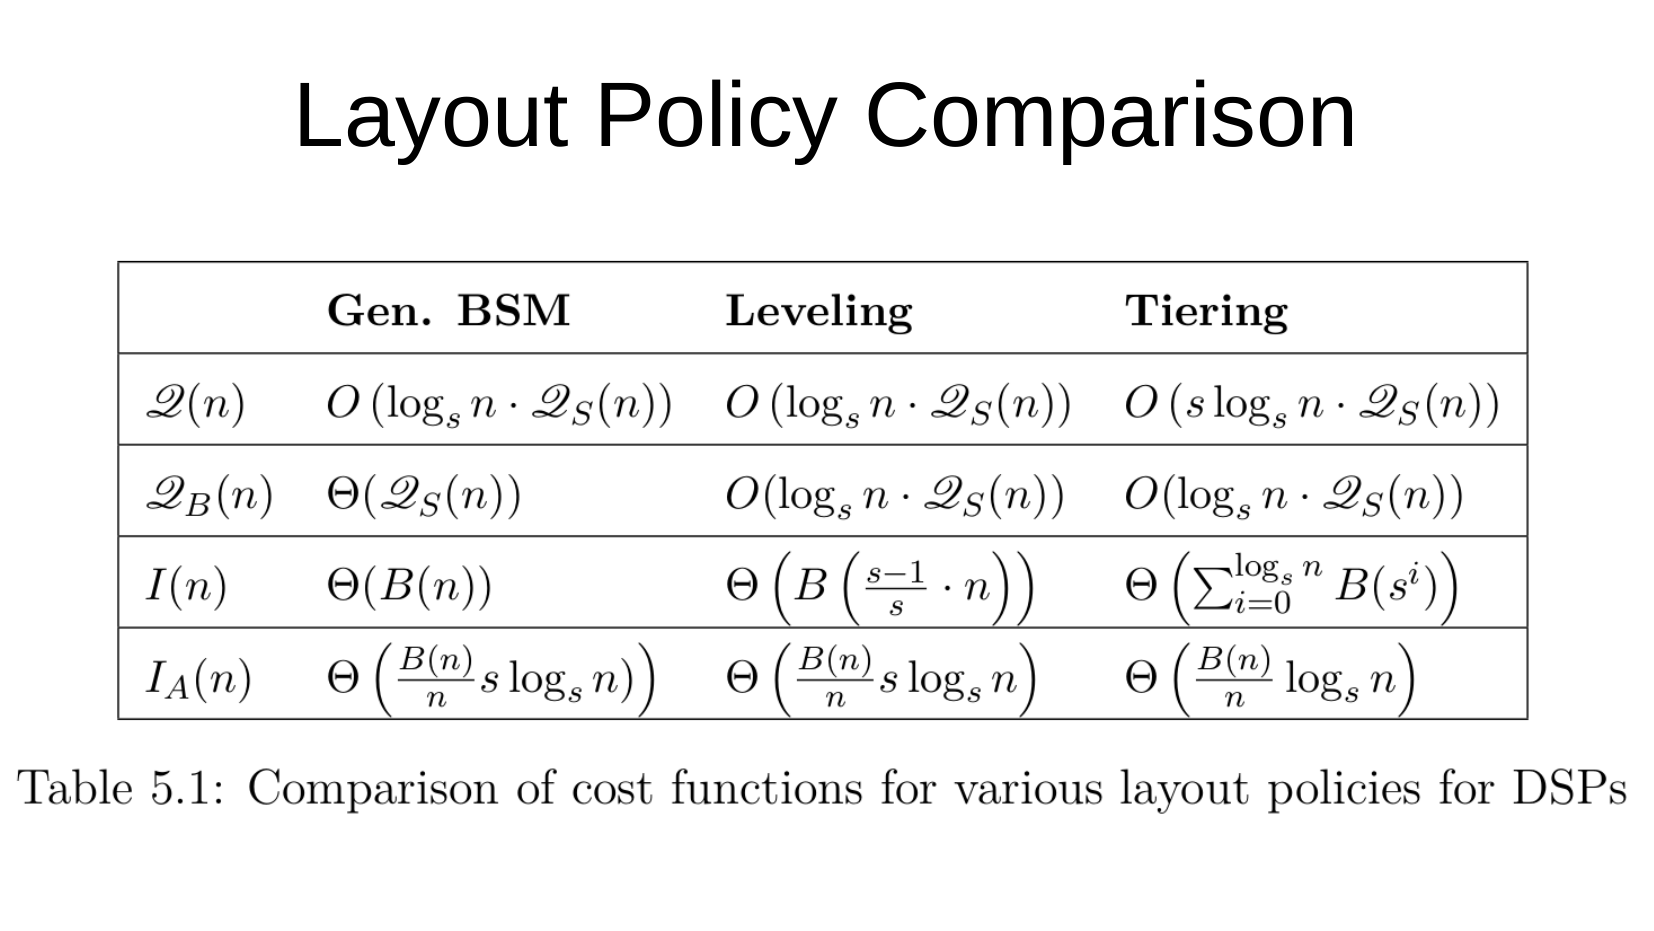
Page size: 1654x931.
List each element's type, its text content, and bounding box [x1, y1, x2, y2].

picture [9, 217, 1654, 826]
title Layout Policy Comparison [82, 37, 1571, 193]
